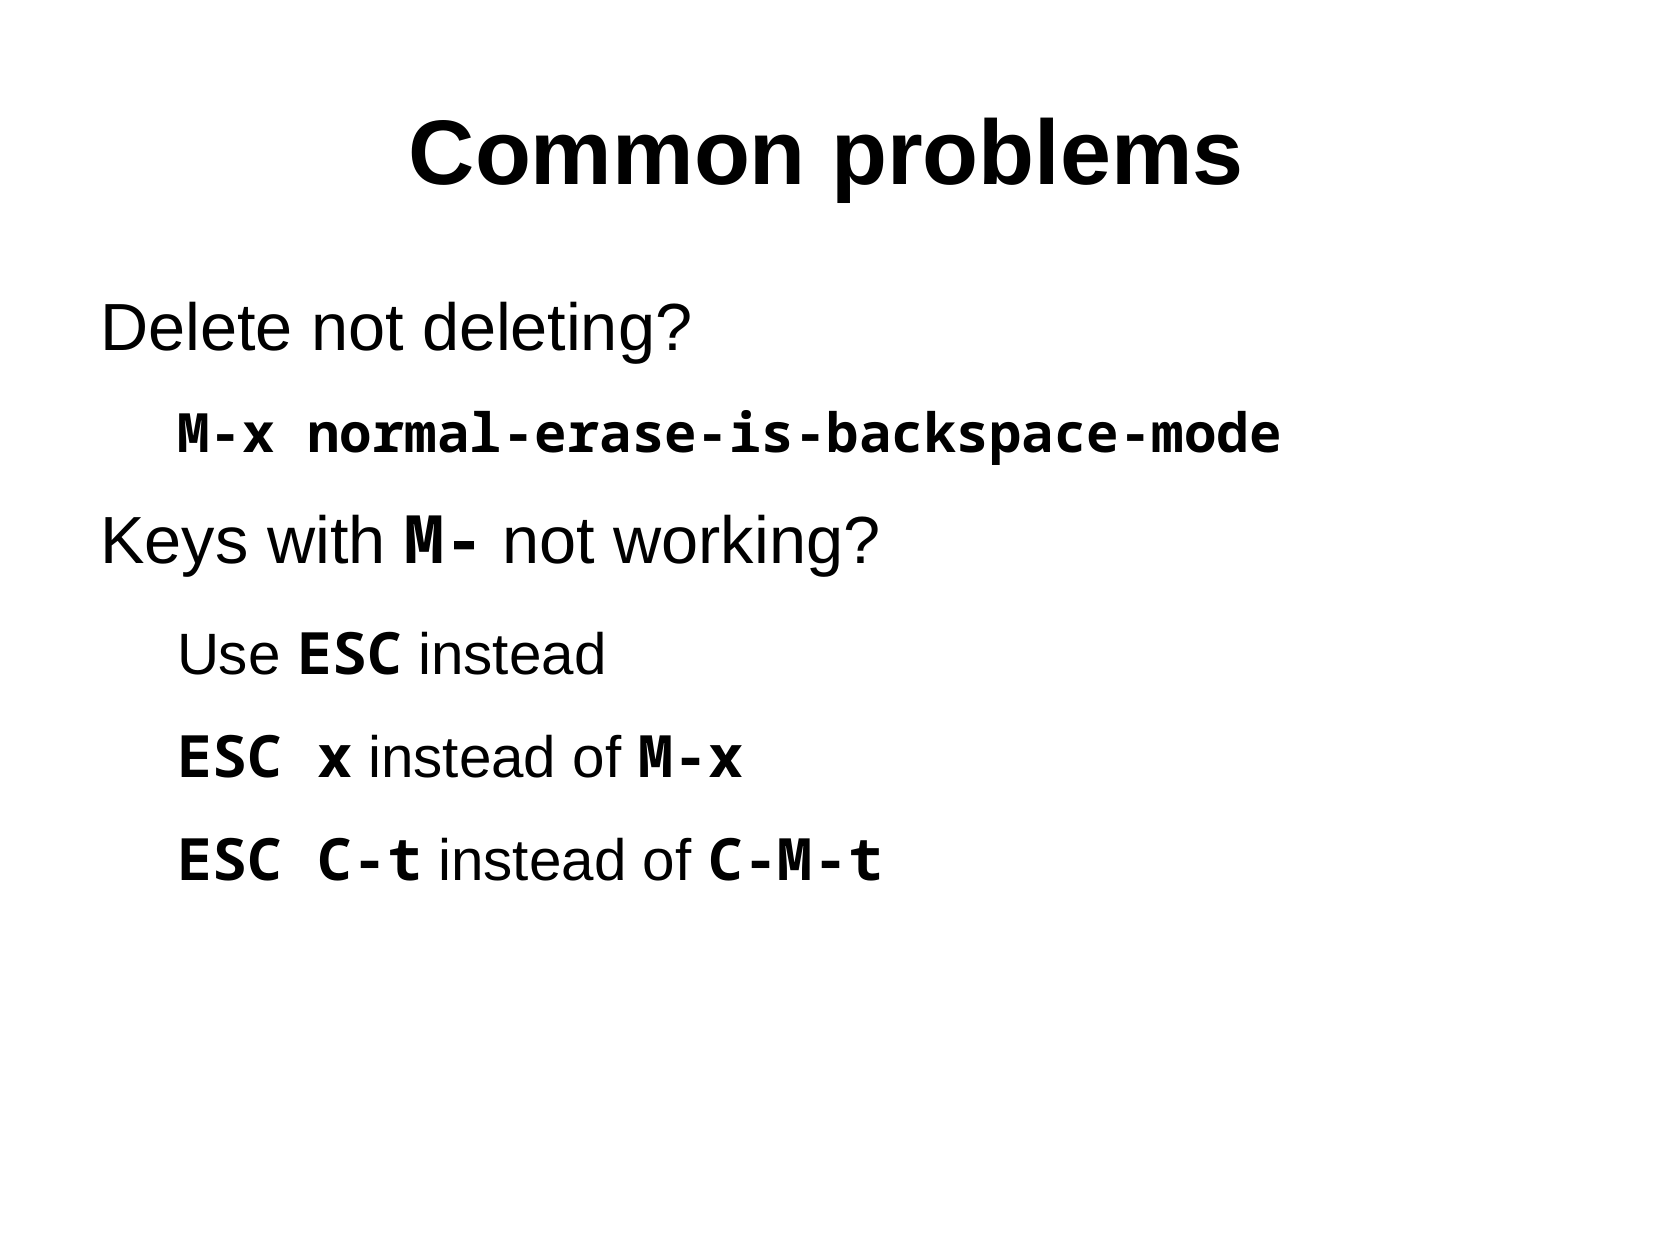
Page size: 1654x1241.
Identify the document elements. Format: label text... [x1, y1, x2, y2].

title Common problems [82, 56, 1571, 250]
list Delete not deleting? M-x normal-erase-is-backspace-mode Keys with M- not working? Use ESC instead ESC x instead of M-x ESC C-t instead of C-M-t [82, 290, 1571, 1094]
